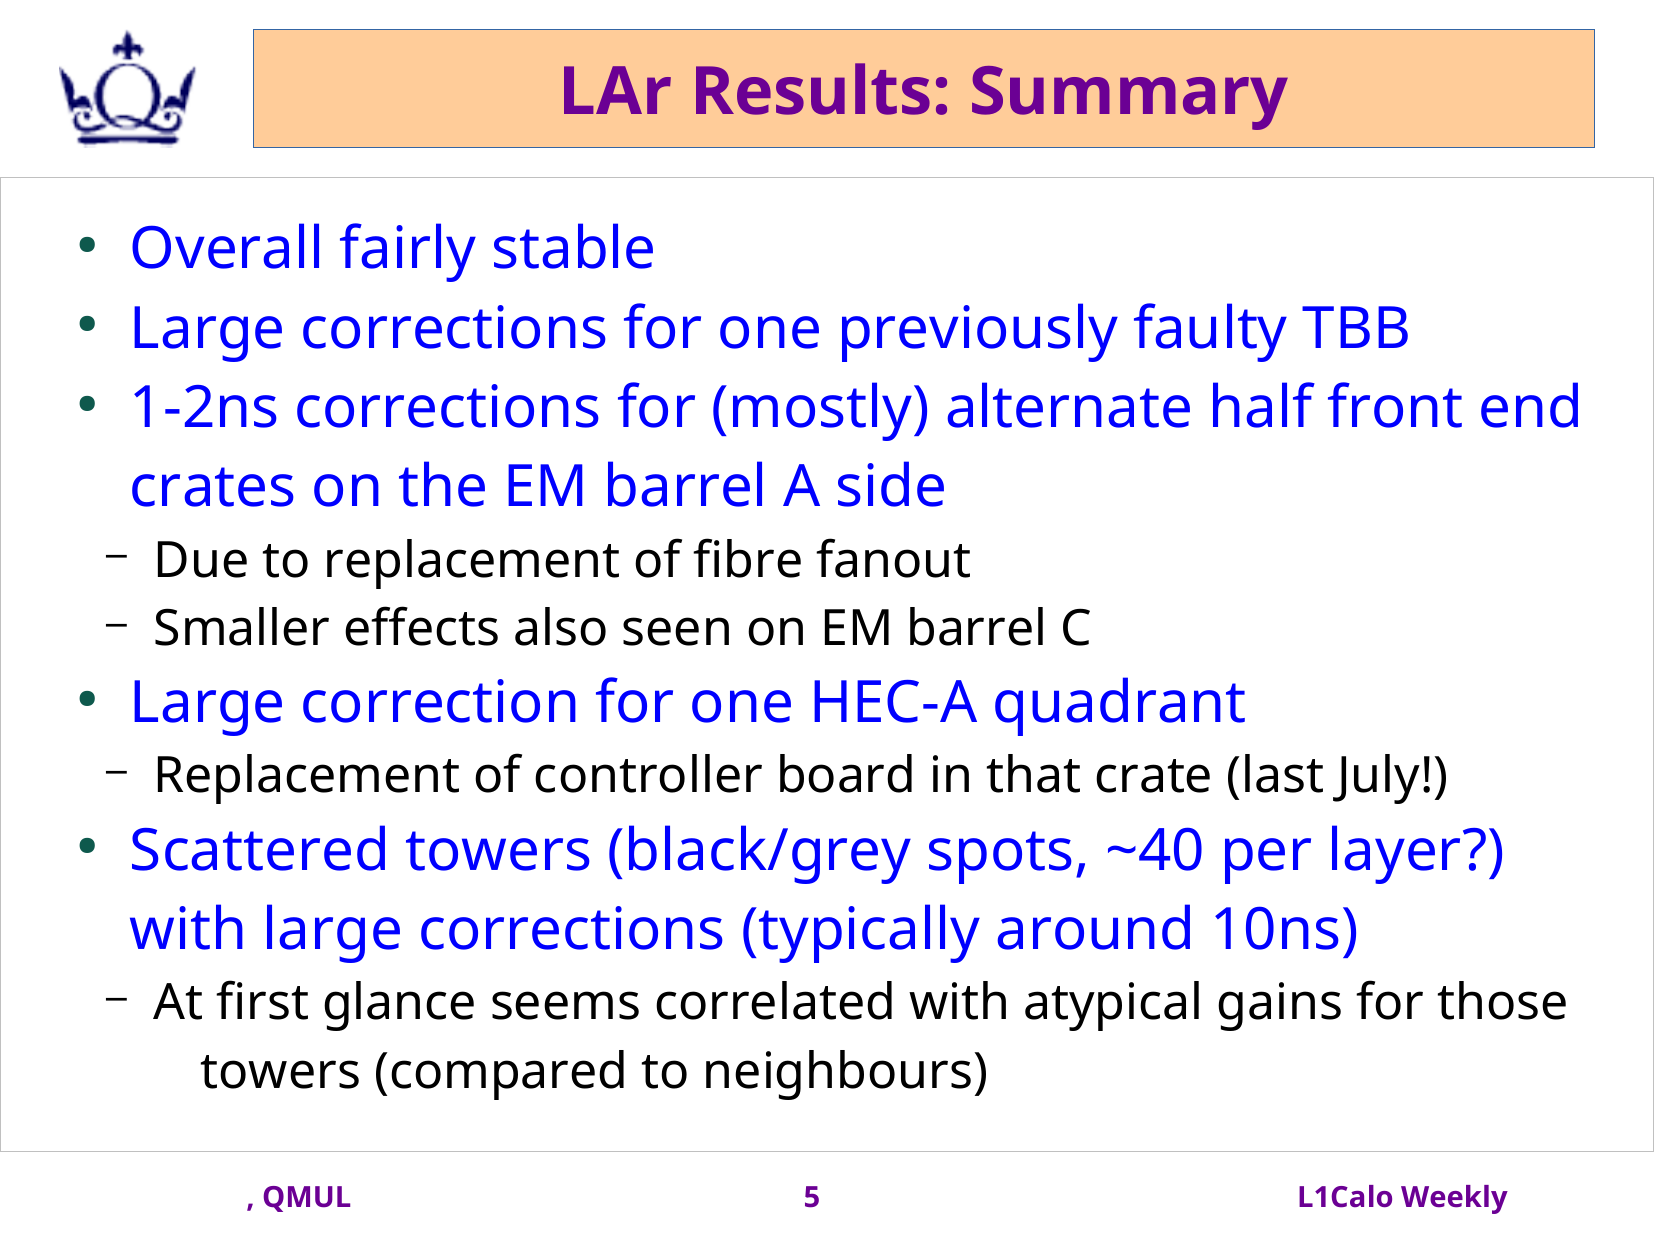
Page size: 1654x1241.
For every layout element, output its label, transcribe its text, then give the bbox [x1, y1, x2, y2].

title LAr Results: Summary [253, 29, 1595, 148]
picture [59, 29, 200, 148]
list Overall fairly stable Large corrections for one previously faulty TBB 1-2ns corrections for (mostly) alternate half front end crates on the EM barrel A side Due to replacement of fibre fanout Smaller effects also seen on EM barrel C Large correction for one HEC-A quadrant Replacement of controller board in that crate (last July!) Scattered towers (black/grey spots, ~40 per layer?) with large corrections (typically around 10ns) At first glance seems correlated with atypical gains for those towers (compared to neighbours) [59, 206, 1595, 1127]
